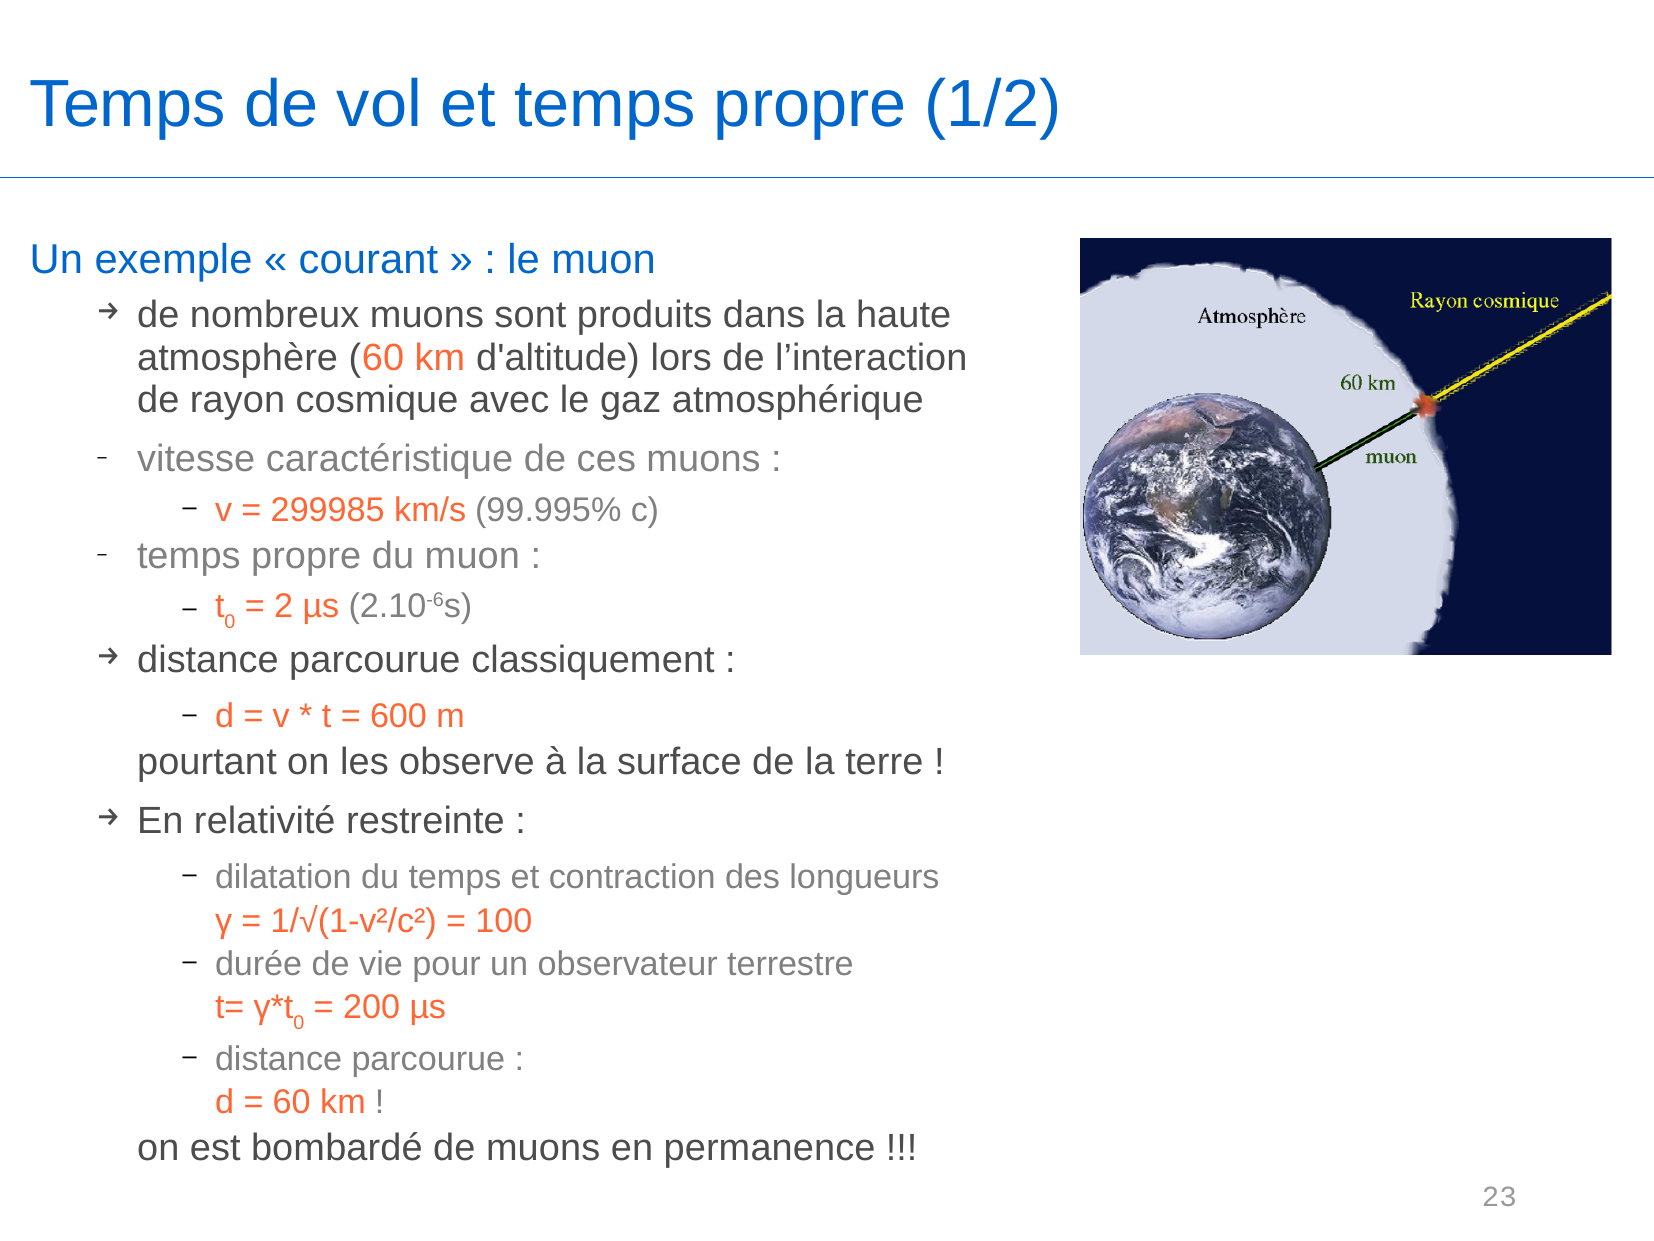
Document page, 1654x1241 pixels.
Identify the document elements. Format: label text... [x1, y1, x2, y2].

list Un exemple « courant » : le muon de nombreux muons sont produits dans la haute atmosphère (60 km d'altitude) lors de l’interaction de rayon cosmique avec le gaz atmosphérique vitesse caractéristique de ces muons : v = 299985 km/s (99.995% c) temps propre du muon : t0 = 2 µs (2.10-6s) distance parcourue classiquement : d = v * t = 600 m pourtant on les observe à la surface de la terre ! En relativité restreinte : dilatation du temps et contraction des longueurs γ = 1/√(1-v²/c²) = 100 durée de vie pour un observateur terrestre t= γ*t0 = 200 µs distance parcourue : d = 60 km ! on est bombardé de muons en permanence !!! [29, 236, 1005, 1183]
title Temps de vol et temps propre (1/2) [29, 29, 1625, 178]
picture [1080, 238, 1612, 655]
